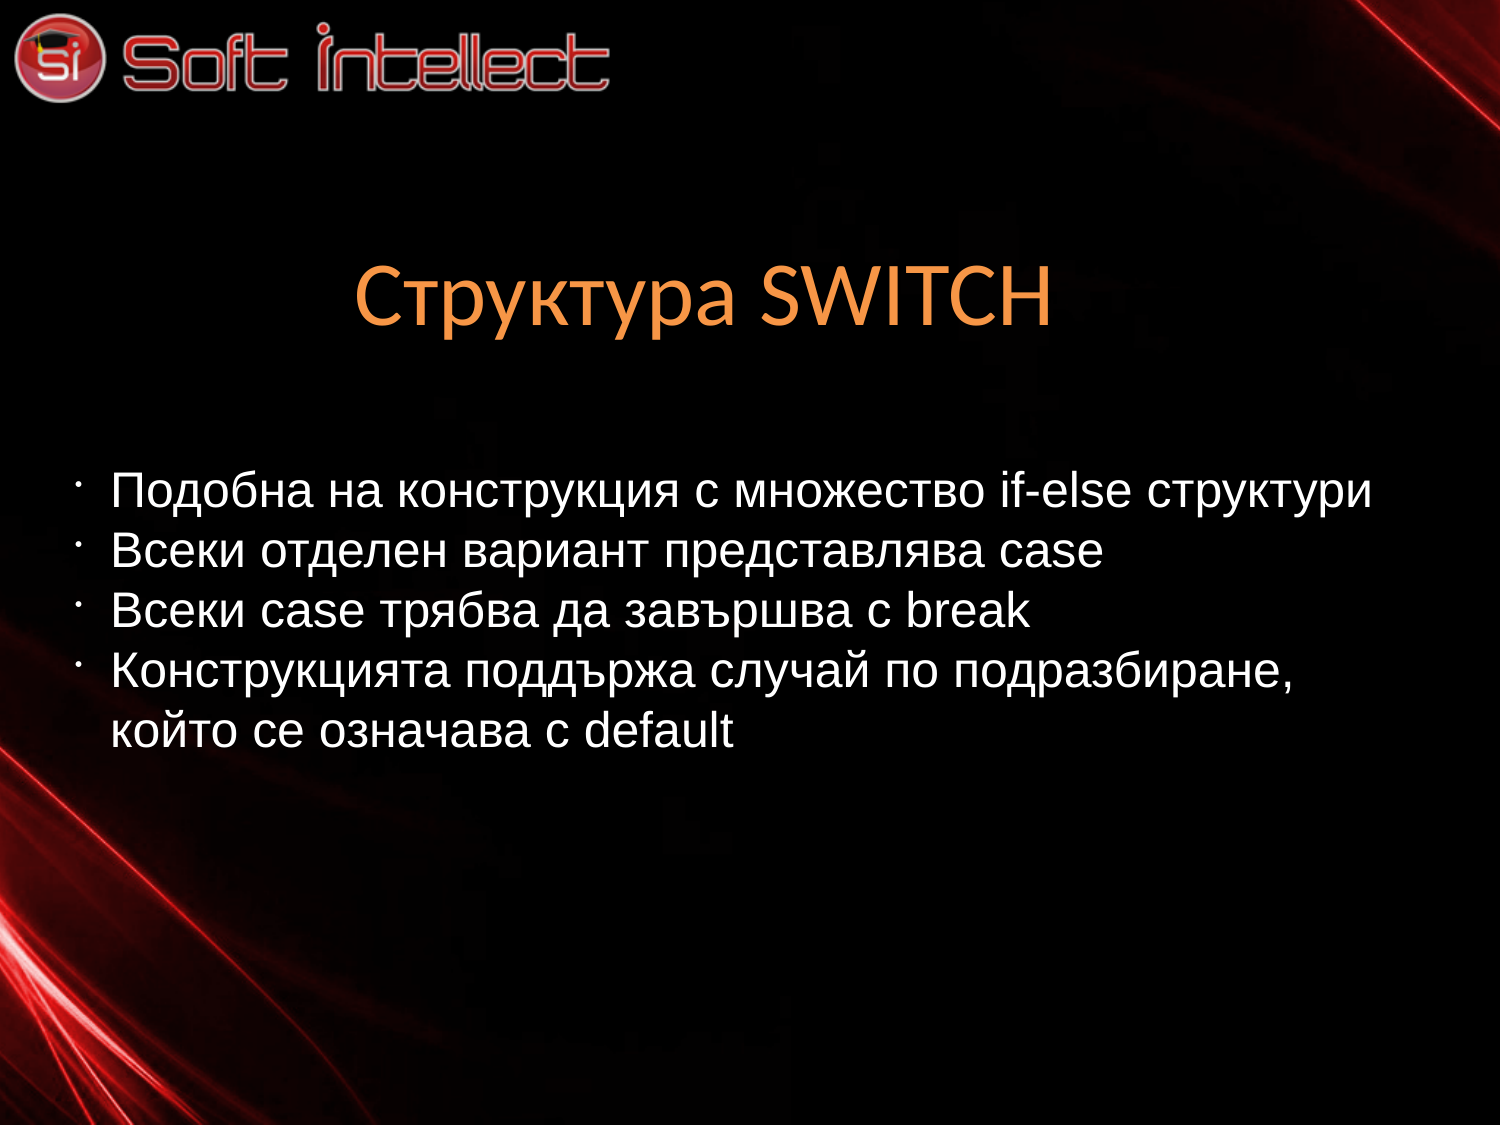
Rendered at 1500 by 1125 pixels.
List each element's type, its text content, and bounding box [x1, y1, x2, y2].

text_box Структура SWITCH [29, 195, 1380, 383]
picture [0, 0, 1500, 1125]
text_box Подобна на конструкция с множество if-else структури Всеки отделен вариант представлява case Всеки case трябва да завършва с break Конструкцията поддържа случай по подразбиране, който се означава с default [60, 450, 1410, 780]
